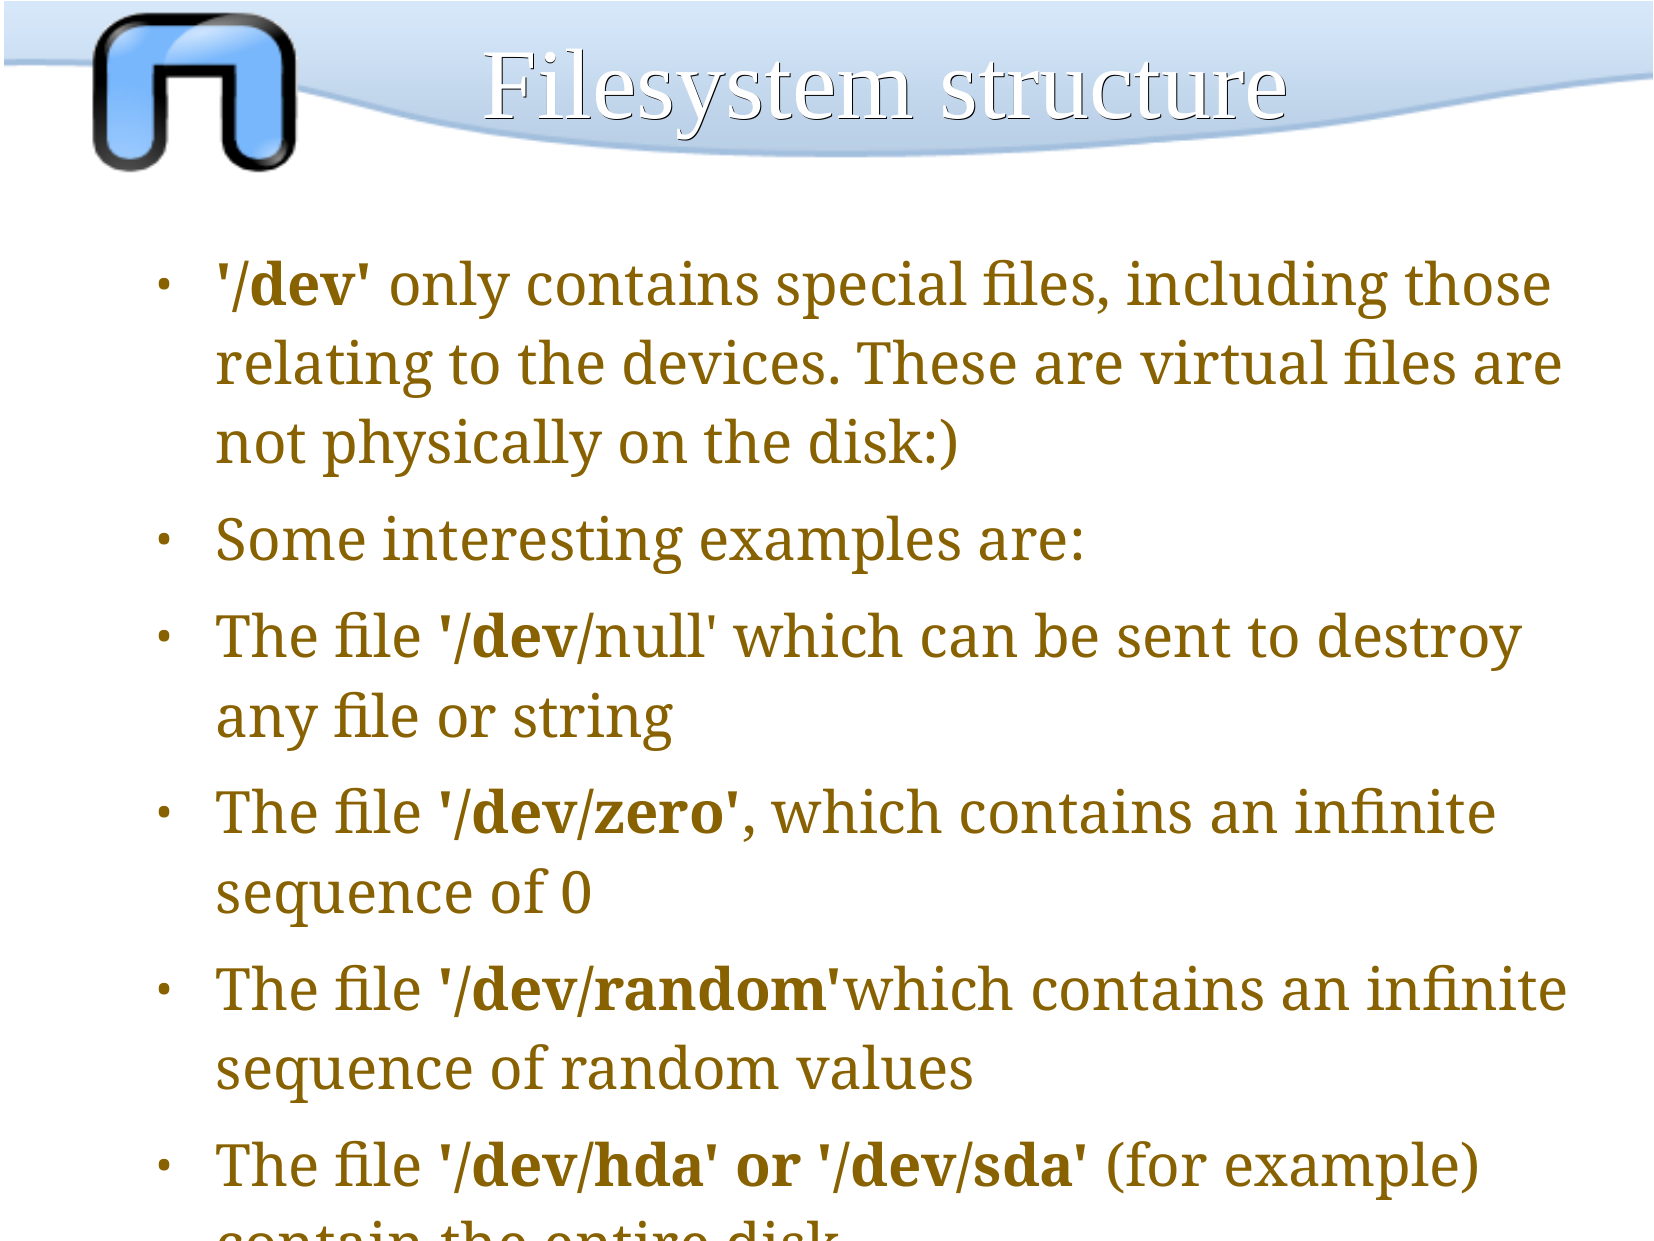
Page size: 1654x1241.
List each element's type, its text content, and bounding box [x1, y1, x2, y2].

picture [345, 1236, 356, 1241]
picture [451, 1233, 466, 1241]
picture [562, 1233, 593, 1241]
picture [326, 1233, 347, 1241]
picture [788, 1236, 798, 1241]
picture [484, 1233, 510, 1241]
picture [412, 1233, 446, 1241]
picture [302, 1233, 321, 1241]
picture [623, 1233, 668, 1241]
picture [400, 1237, 412, 1241]
picture [507, 1236, 519, 1241]
picture [588, 1237, 600, 1241]
picture [355, 1233, 405, 1241]
picture [235, 1233, 257, 1241]
picture [225, 1236, 236, 1241]
picture [698, 1233, 737, 1241]
picture [516, 1233, 556, 1241]
picture [473, 1237, 485, 1241]
picture [0, 0, 1654, 1241]
picture [689, 1236, 701, 1241]
list '/dev' only contains special files, including those relating to the devices. These are virtual files are not physically on the disk:) Some interesting examples are: The file '/dev/null' which can be sent to destroy any file or string The file '/dev/zero', which contains an infinite sequence of 0 The file '/dev/random'which contains an infinite sequence of random values The file '/dev/hda' or '/dev/sda' (for example) contain the entire disk [121, 243, 1625, 1233]
picture [674, 1233, 692, 1241]
text_box Filesystem structure [472, 29, 1300, 266]
picture [600, 1233, 618, 1241]
picture [264, 1233, 295, 1241]
picture [797, 1233, 812, 1241]
picture [553, 1236, 565, 1241]
picture [290, 1237, 302, 1241]
picture [755, 1233, 791, 1241]
picture [735, 1237, 748, 1241]
picture [254, 1236, 267, 1241]
